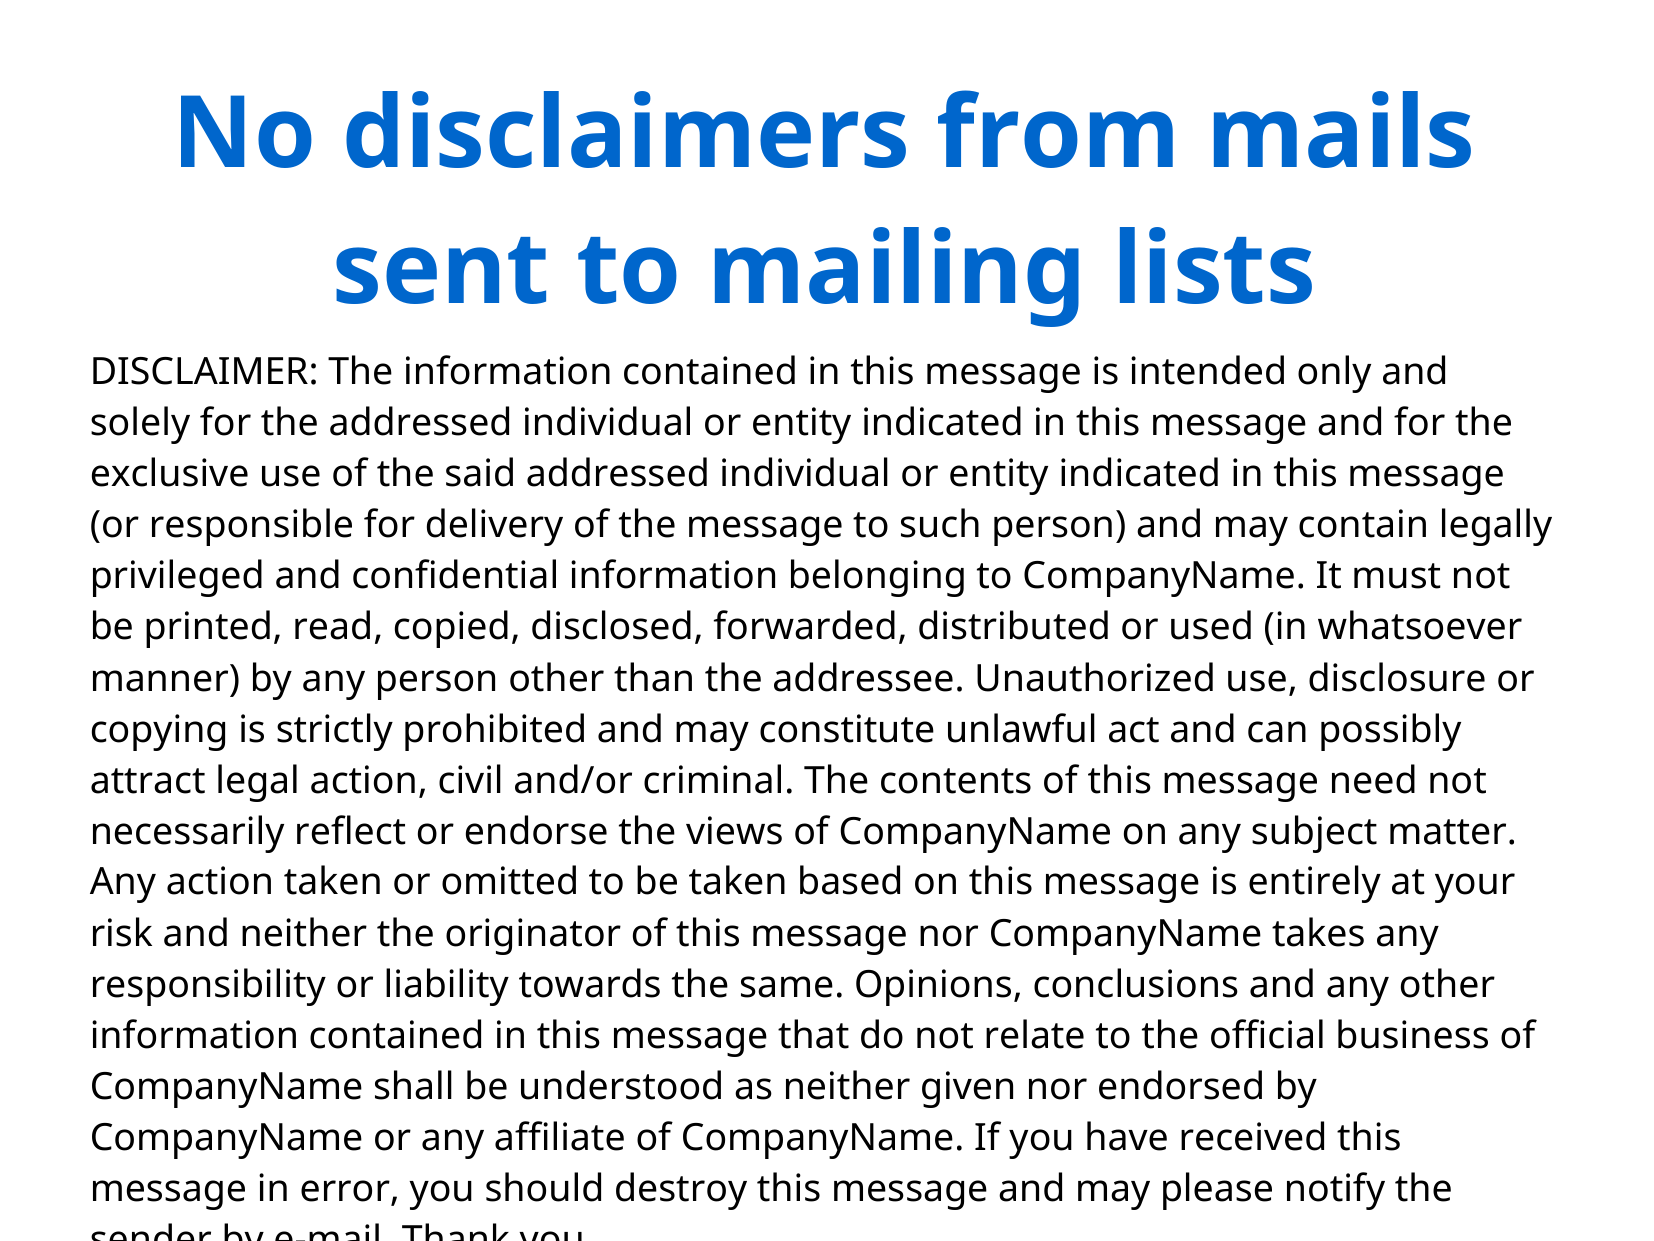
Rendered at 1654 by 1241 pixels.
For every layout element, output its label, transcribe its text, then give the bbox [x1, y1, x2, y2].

text_box DISCLAIMER: The information contained in this message is intended only and solely for the addressed individual or entity indicated in this message and for the exclusive use of the said addressed individual or entity indicated in this message (or responsible for delivery of the message to such person) and may contain legally privileged and confidential information belonging to CompanyName. It must not be printed, read, copied, disclosed, forwarded, distributed or used (in whatsoever manner) by any person other than the addressee. Unauthorized use, disclosure or copying is strictly prohibited and may constitute unlawful act and can possibly attract legal action, civil and/or criminal. The contents of this message need not necessarily reflect or endorse the views of CompanyName on any subject matter. Any action taken or omitted to be taken based on this message is entirely at your risk and neither the originator of this message nor CompanyName takes any responsibility or liability towards the same. Opinions, conclusions and any other information contained in this message that do not relate to the official business of CompanyName shall be understood as neither given nor endorsed by CompanyName or any affiliate of CompanyName. If you have received this message in error, you should destroy this message and may please notify the sender by e-mail. Thank you. [75, 337, 1576, 1189]
text_box No disclaimers from mails sent to mailing lists [37, 52, 1613, 301]
